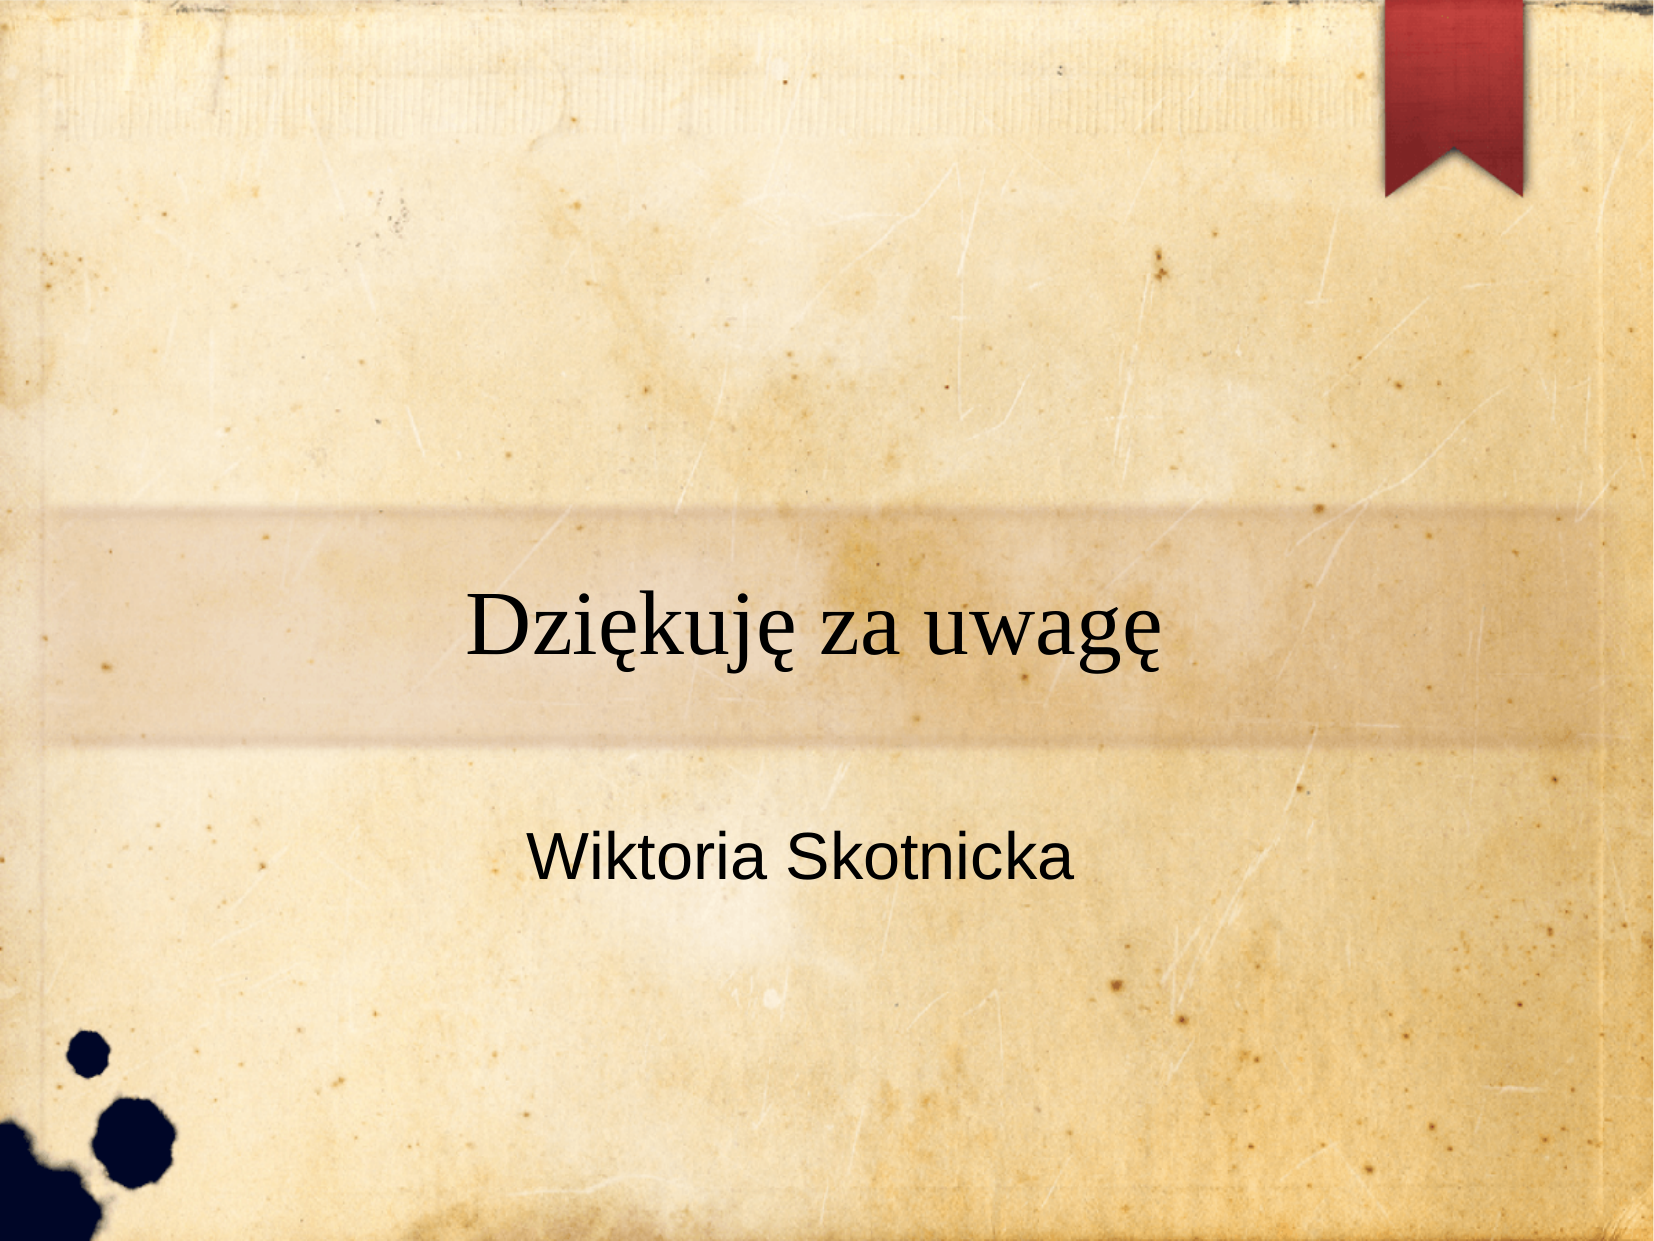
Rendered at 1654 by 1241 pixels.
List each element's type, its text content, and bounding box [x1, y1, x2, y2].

subtitle Wiktoria Skotnicka [82, 779, 1538, 934]
picture [0, 0, 1654, 1241]
title Dziękuję za uwagę [82, 519, 1571, 727]
